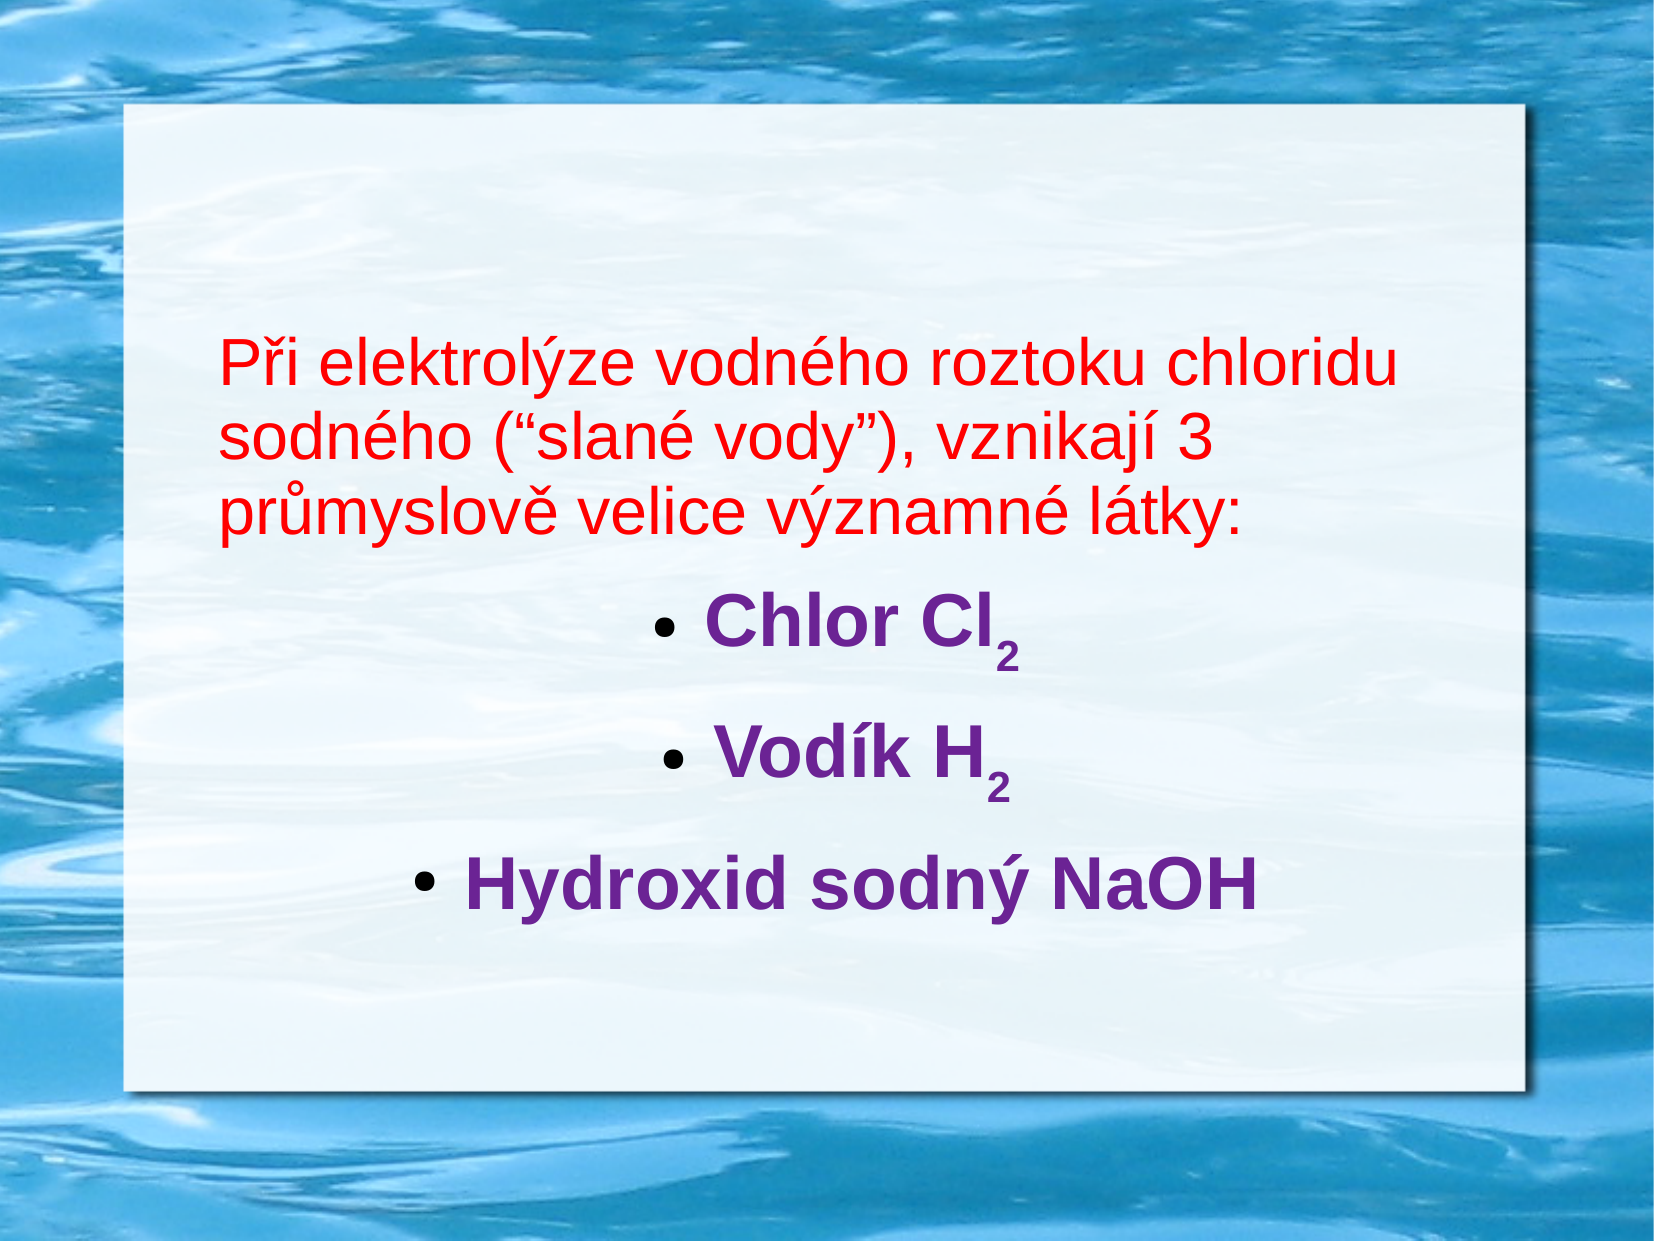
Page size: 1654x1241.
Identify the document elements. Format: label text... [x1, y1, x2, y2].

picture [0, 0, 1654, 1241]
list Při elektrolýze vodného roztoku chloridu sodného (“slané vody”), vznikají 3 průmyslově velice významné látky: Chlor Cl2 Vodík H2 Hydroxid sodný NaOH [147, 324, 1506, 1045]
